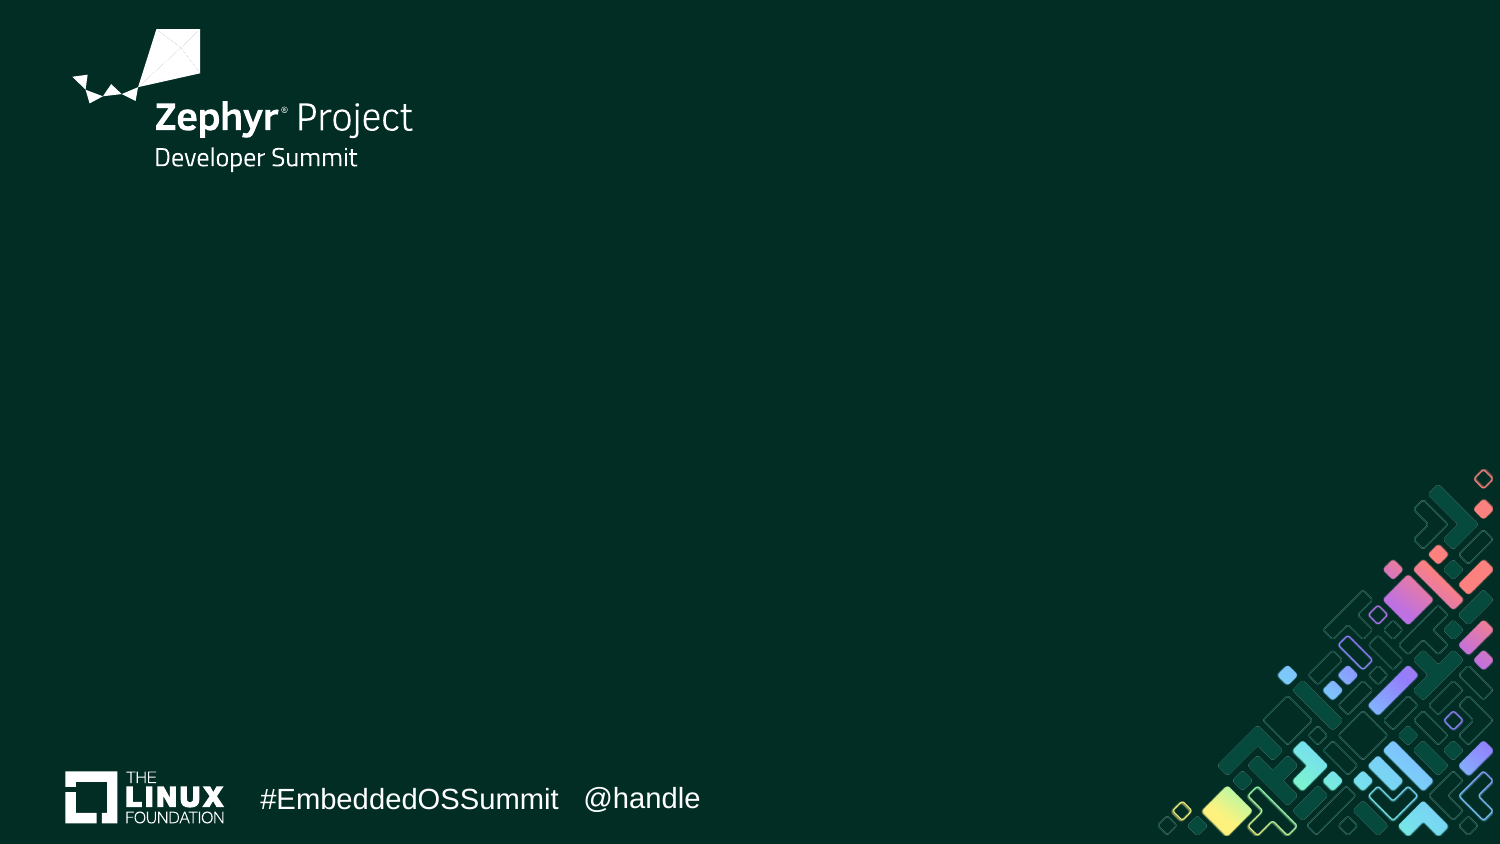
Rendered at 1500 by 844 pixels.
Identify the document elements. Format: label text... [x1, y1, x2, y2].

text_box @handle [568, 771, 741, 823]
